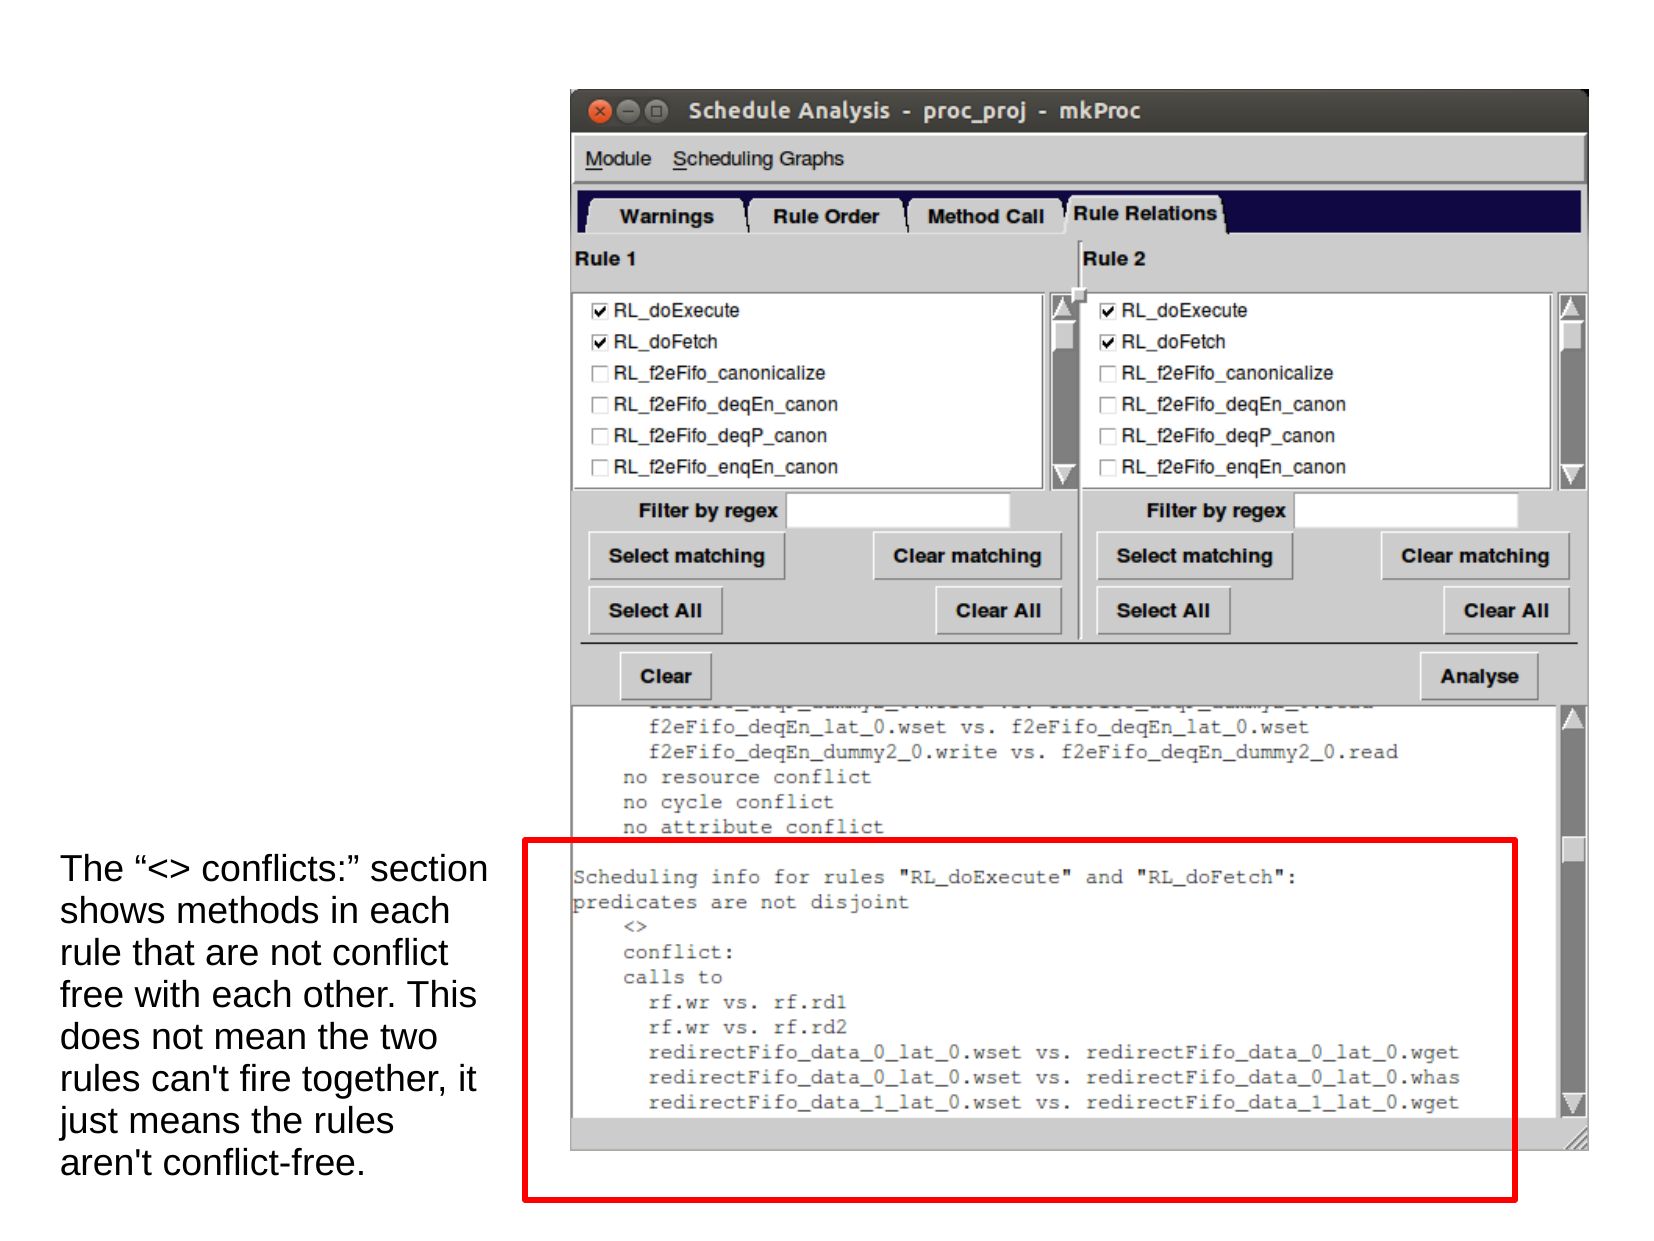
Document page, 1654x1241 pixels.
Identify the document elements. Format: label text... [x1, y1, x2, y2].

picture [570, 843, 1512, 1151]
text_box The “<> conflicts:” section shows methods in each rule that are not conflict free with each other. This does not mean the two rules can't fire together, it just means the rules aren't conflict-free. [45, 840, 511, 1191]
picture [570, 89, 1589, 1151]
